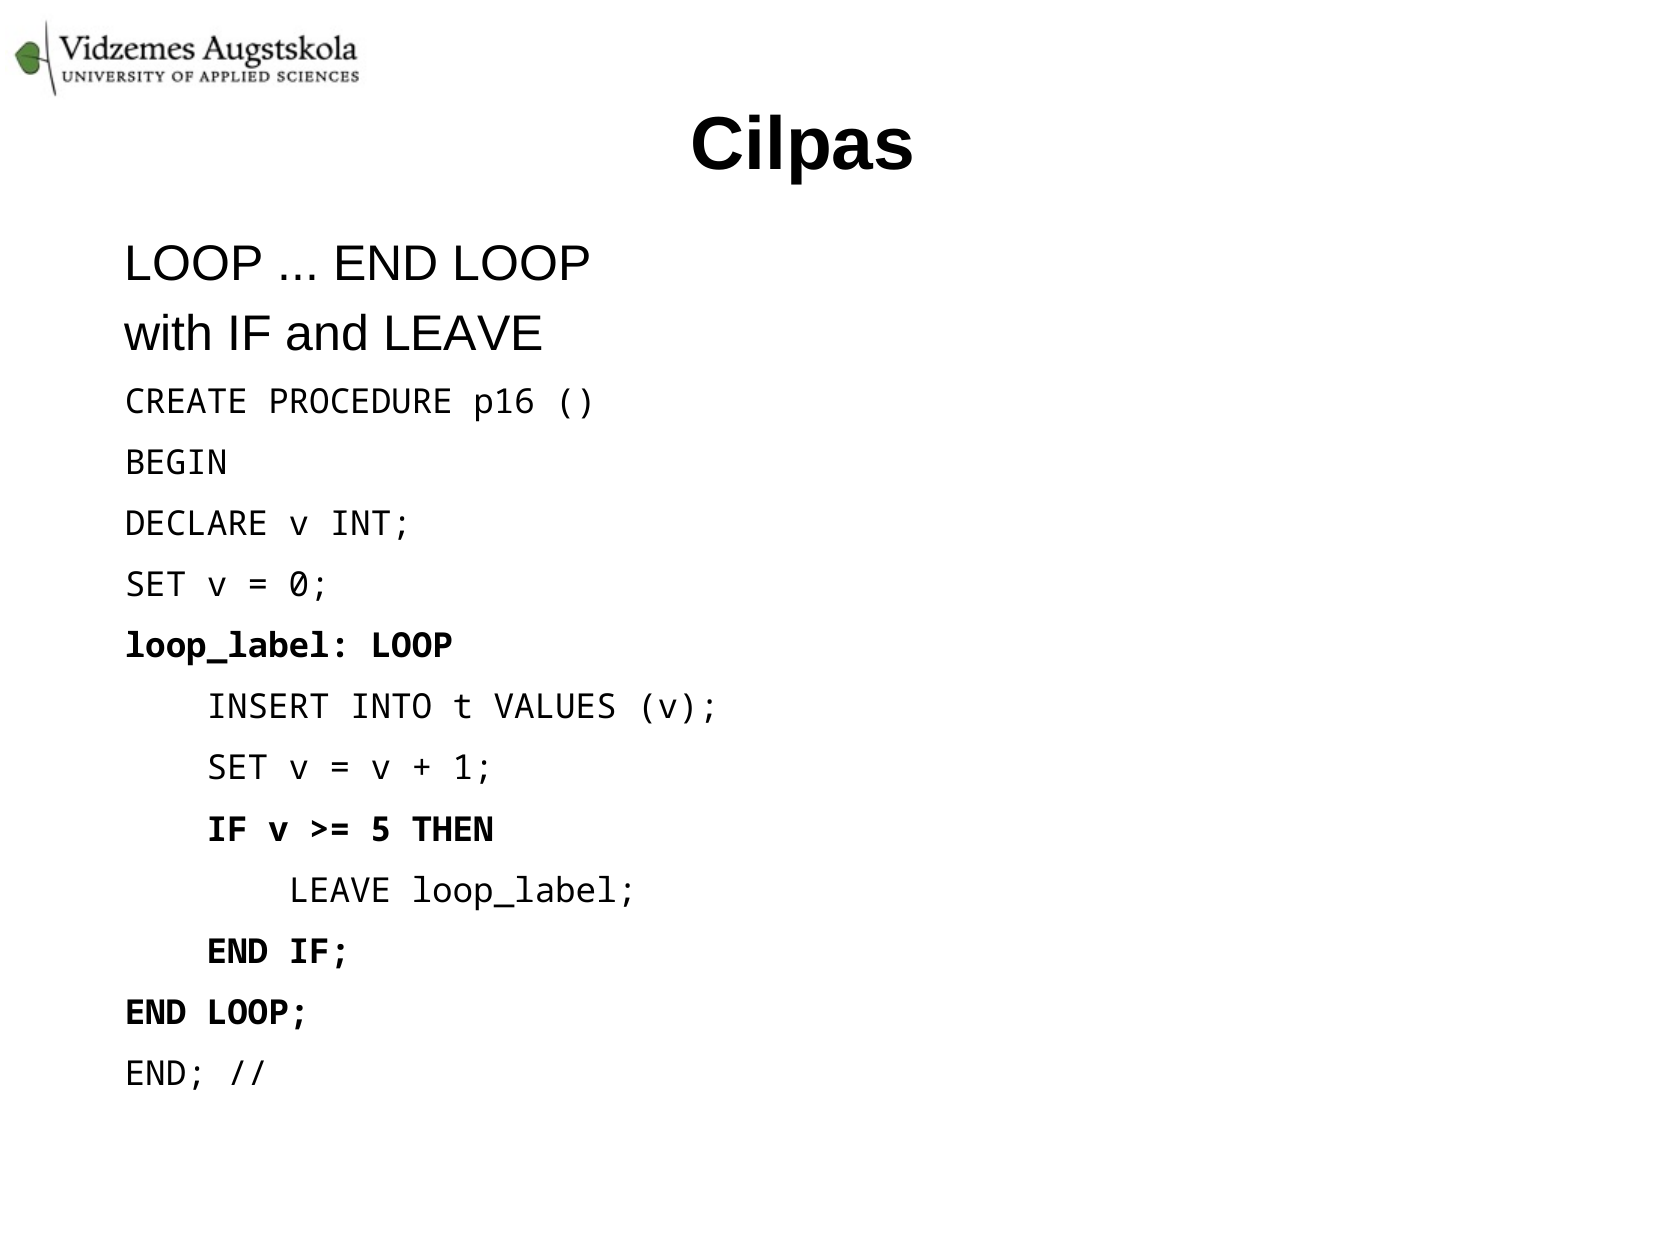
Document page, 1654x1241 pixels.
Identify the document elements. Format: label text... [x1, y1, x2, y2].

list LOOP ... END LOOP with IF and LEAVE CREATE PROCEDURE p16 () BEGIN DECLARE v INT; SET v = 0; loop_label: LOOP INSERT INTO t VALUES (v); SET v = v + 1; IF v >= 5 THEN LEAVE loop_label; END IF; END LOOP; END; // [82, 236, 1569, 1107]
picture [5, 2, 368, 113]
title Cilpas [94, 103, 1512, 188]
